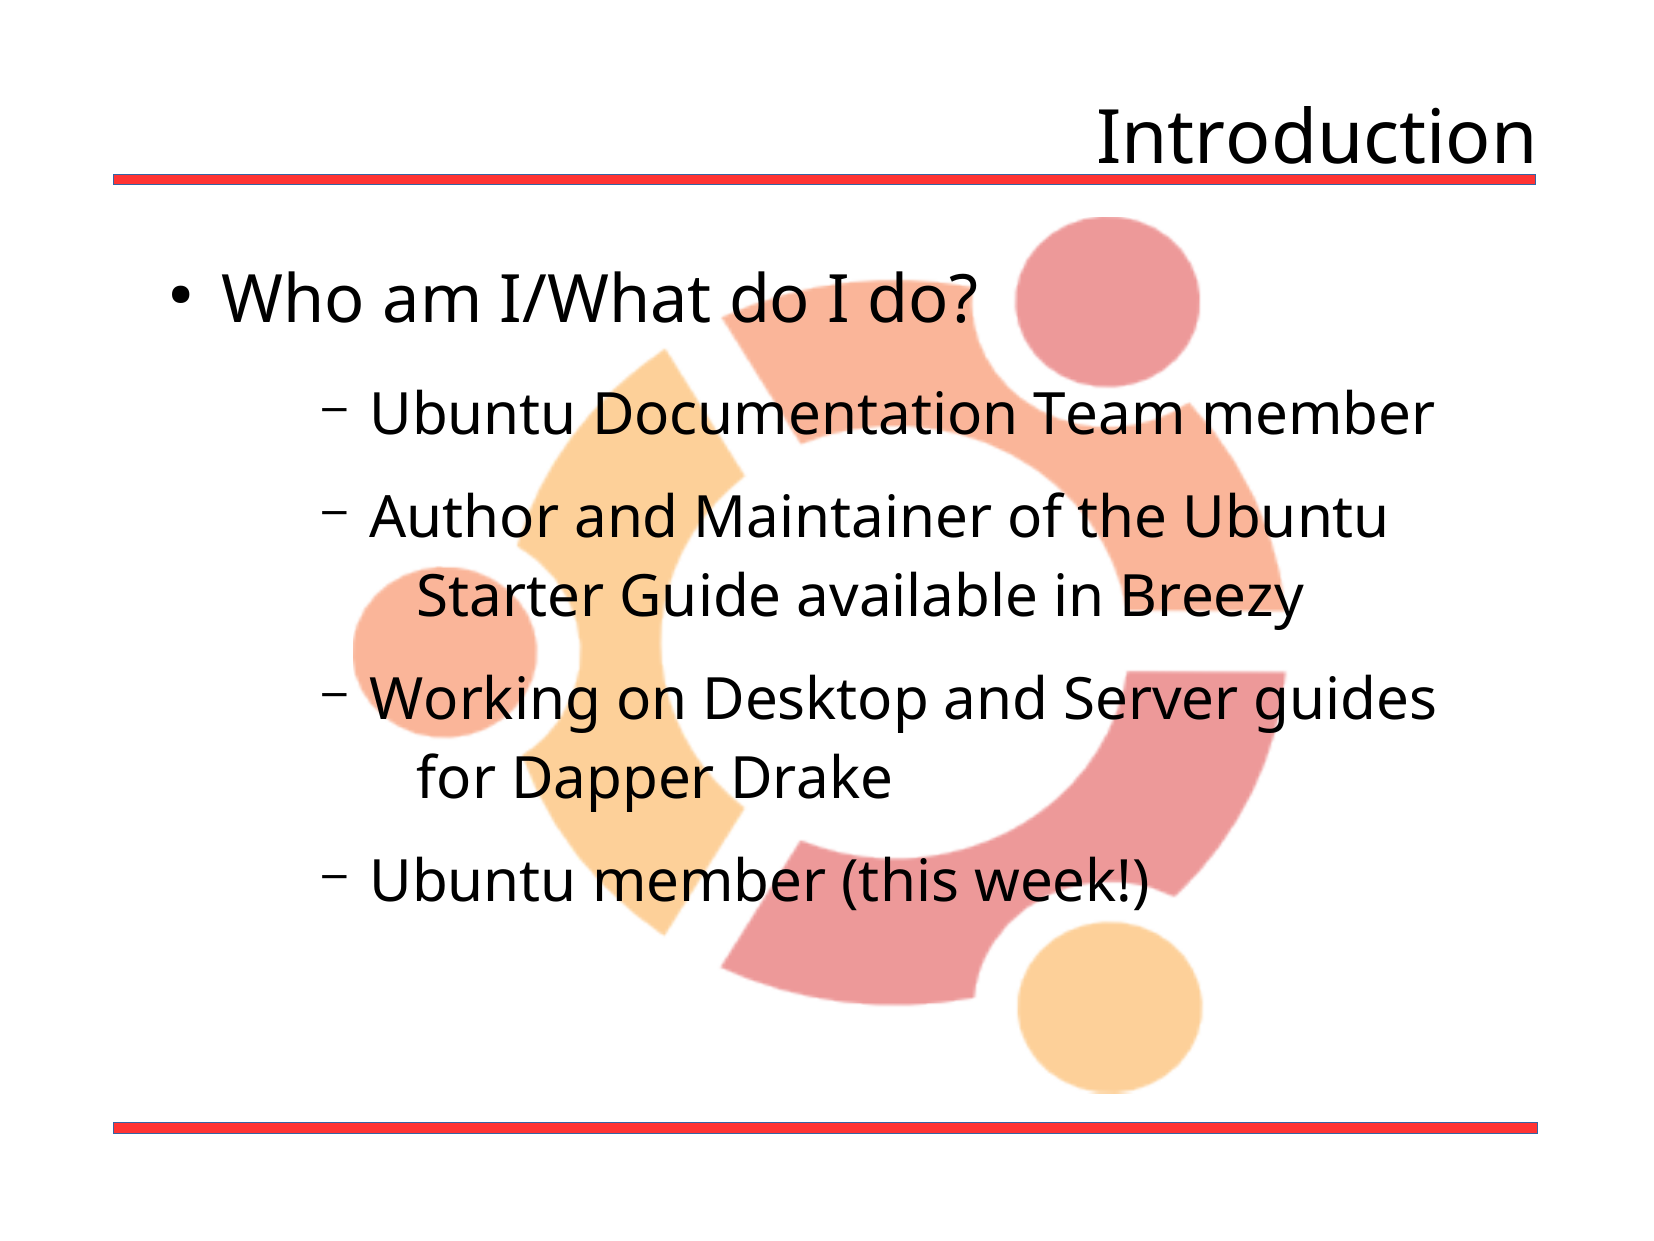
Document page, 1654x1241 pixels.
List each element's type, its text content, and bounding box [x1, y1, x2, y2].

title Introduction [125, 70, 1538, 198]
list Who am I/What do I do? Ubuntu Documentation Team member Author and Maintainer of the Ubuntu Starter Guide available in Breezy Working on Desktop and Server guides for Dapper Drake Ubuntu member (this week!) [133, 251, 1530, 1089]
